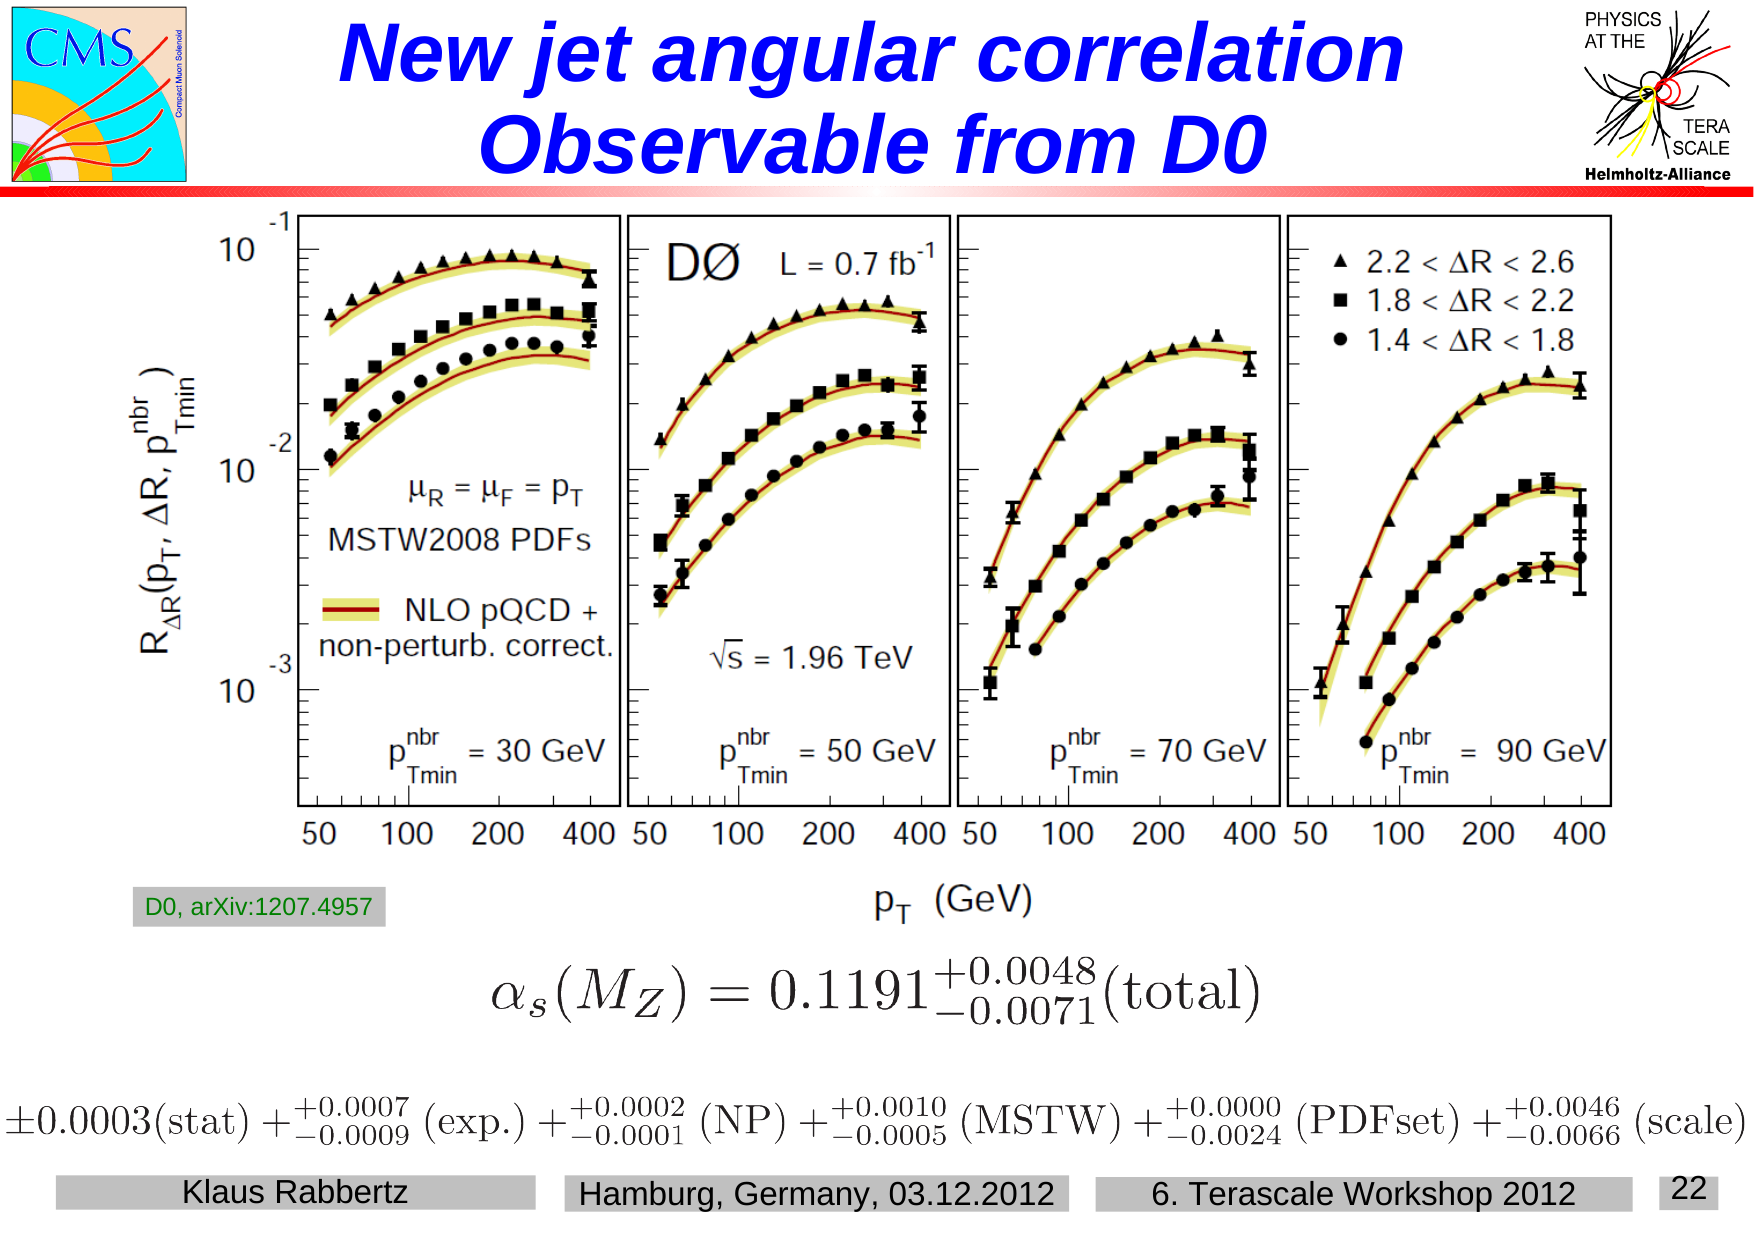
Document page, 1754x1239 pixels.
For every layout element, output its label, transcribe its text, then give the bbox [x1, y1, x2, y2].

text_box D0, arXiv:1207.4957 [132, 886, 386, 927]
picture [485, 952, 1268, 1034]
picture [1570, 3, 1744, 191]
picture [127, 200, 1626, 932]
picture [11, 6, 187, 182]
picture [1, 1093, 1752, 1152]
title New jet angular correlation Observable from D0 [220, 5, 1525, 192]
